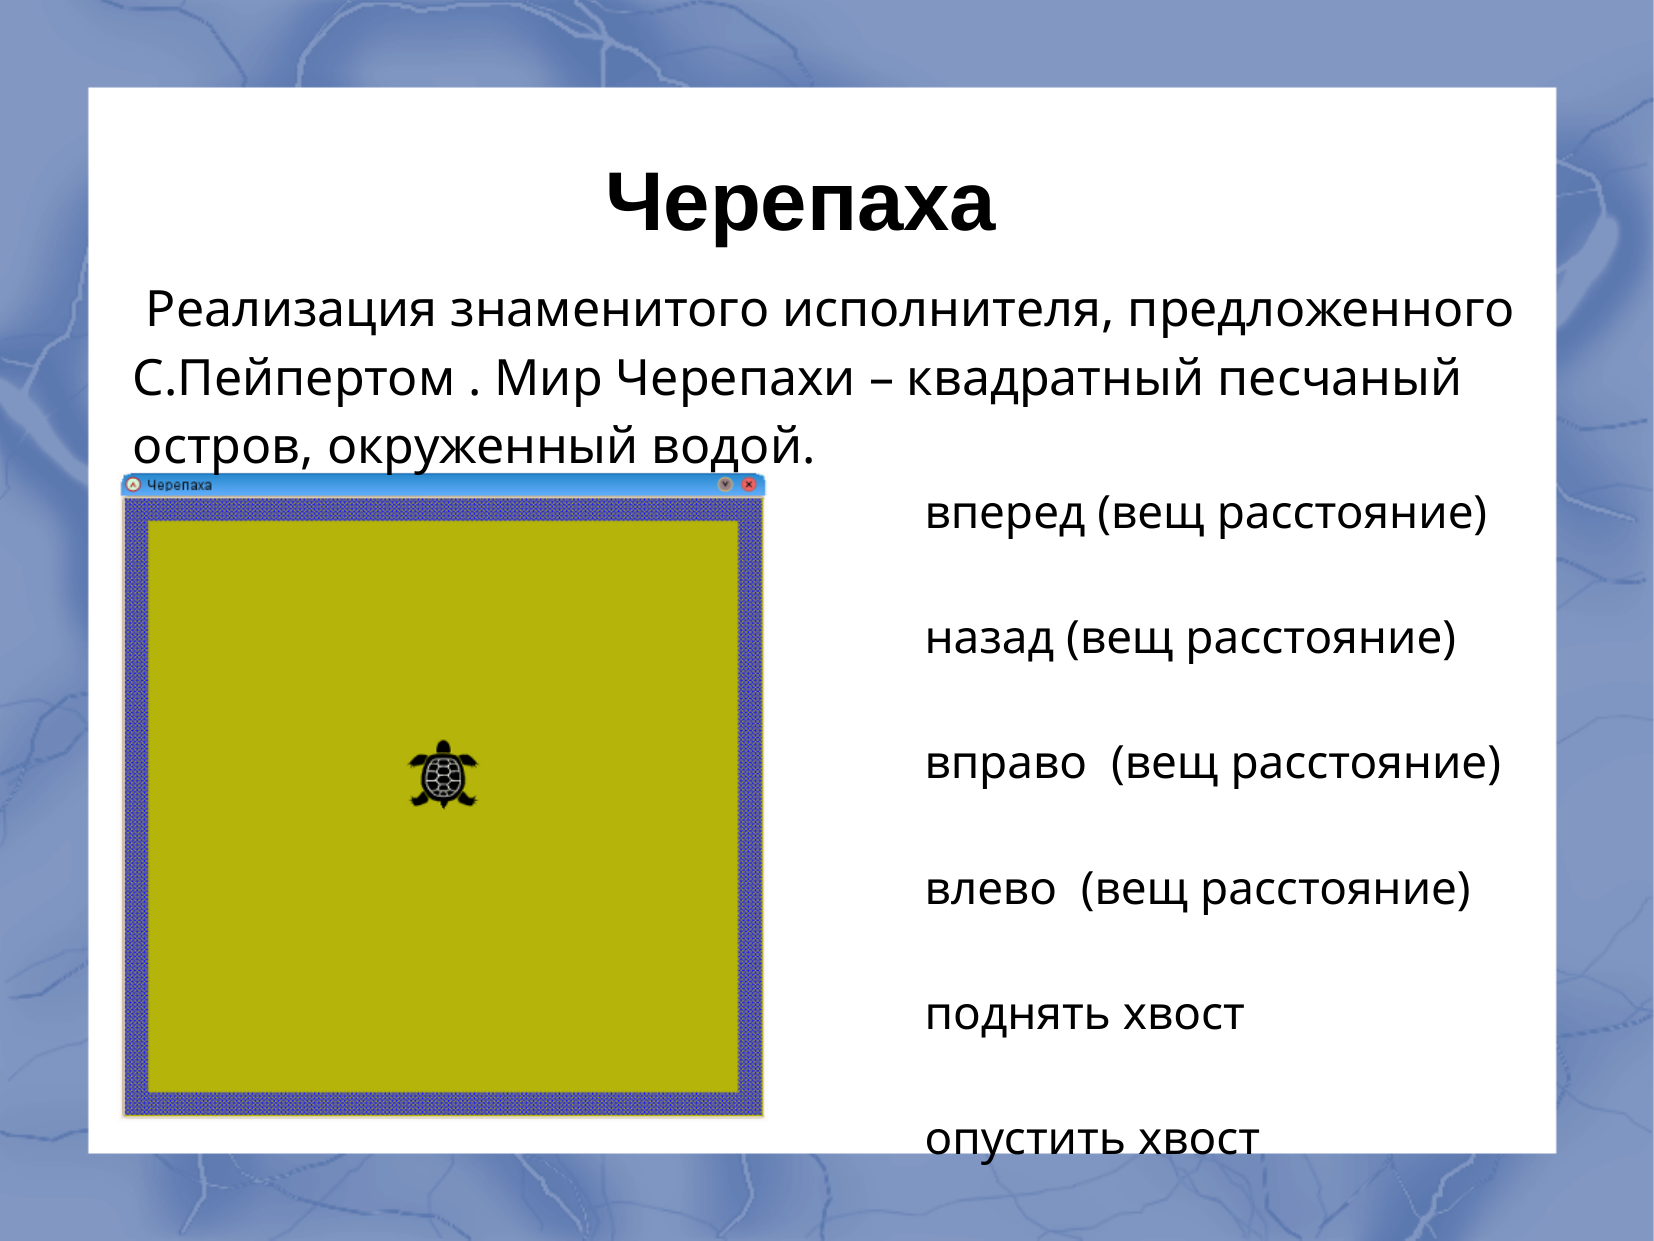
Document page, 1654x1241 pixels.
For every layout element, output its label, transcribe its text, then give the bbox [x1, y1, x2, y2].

text_box Реализация знаменитого исполнителя, предложенного С.Пейпертом . Мир Черепахи – квадратный песчаный остров, окруженный водой. [118, 265, 1536, 462]
picture [0, 0, 1654, 1241]
text_box Черепаха [590, 147, 1063, 265]
text_box вперед (вещ расстояние) назад (вещ расстояние) вправо (вещ расстояние) влево (вещ расстояние) поднять хвост опустить хвост [885, 472, 1496, 1074]
